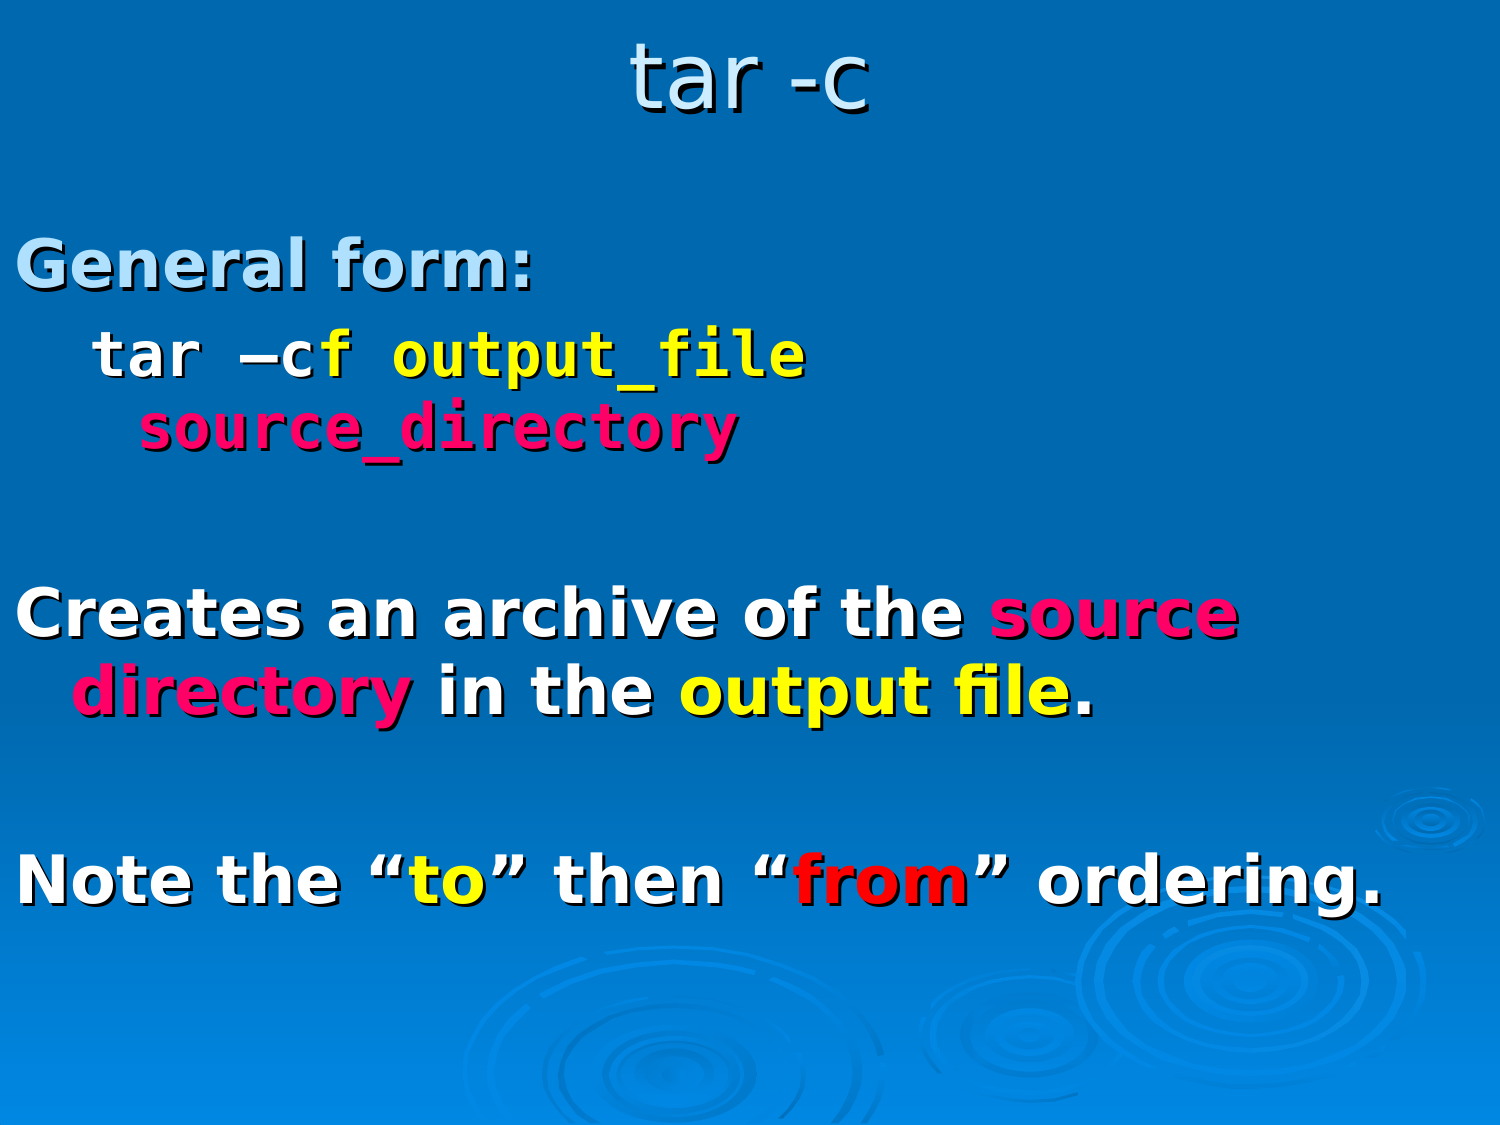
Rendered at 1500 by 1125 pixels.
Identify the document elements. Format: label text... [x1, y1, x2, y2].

title tar -c [75, 17, 1426, 141]
list General form: tar –cf output_file source_directory Creates an archive of the source directory in the output file. Note the “to” then “from” ordering. [0, 224, 1463, 1075]
